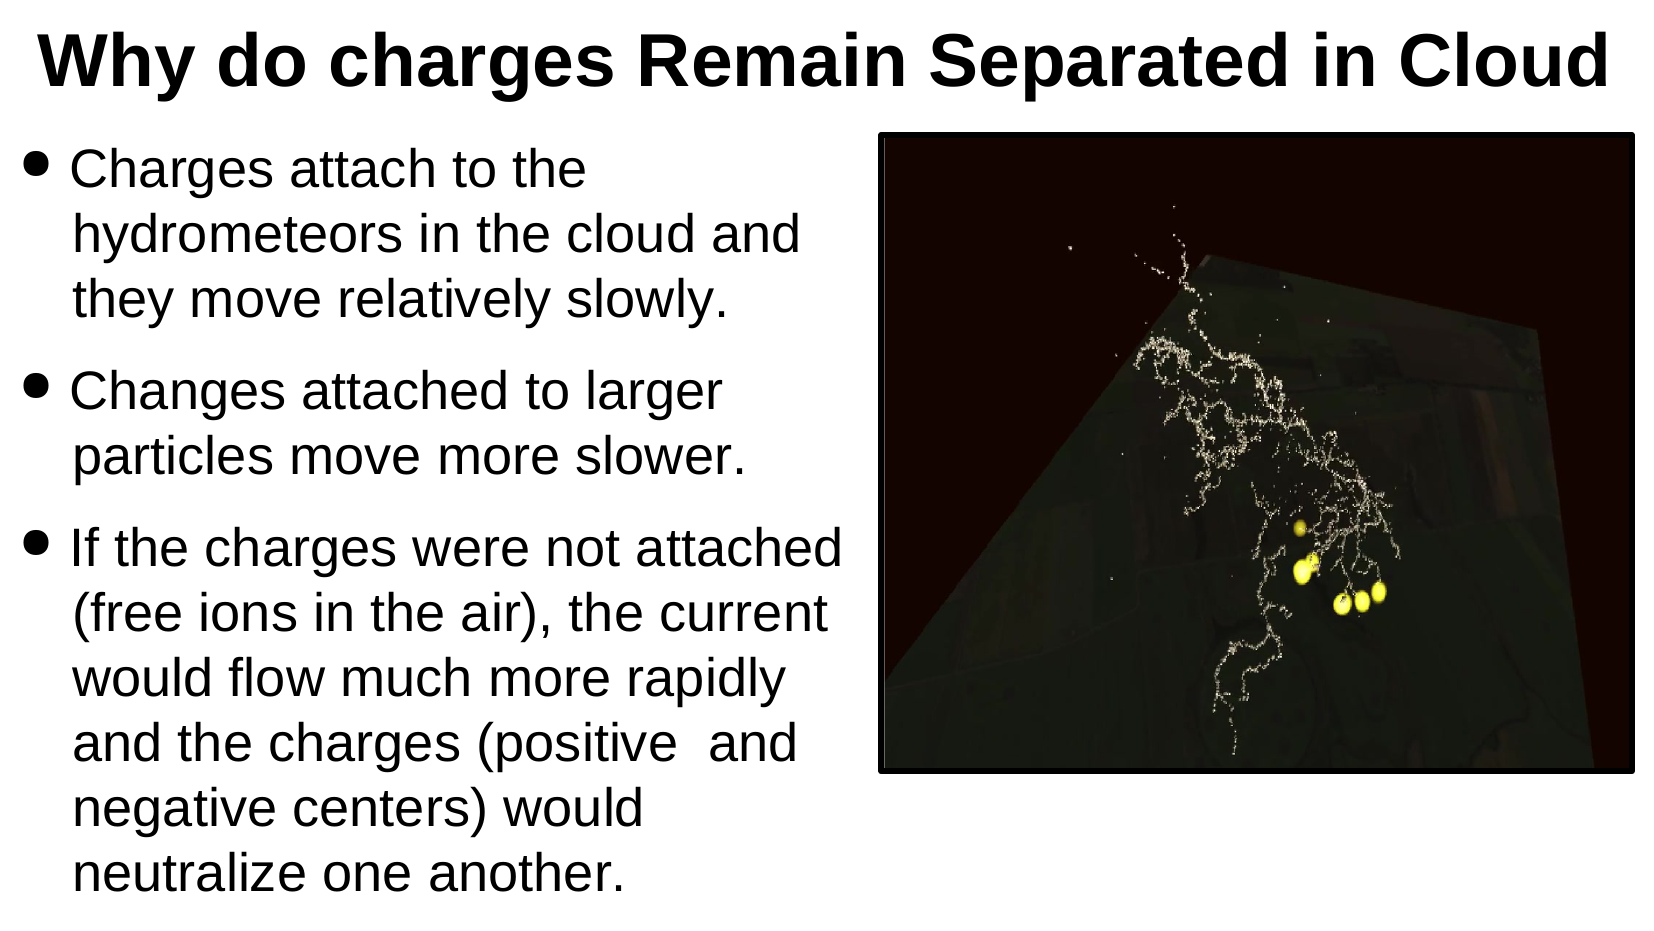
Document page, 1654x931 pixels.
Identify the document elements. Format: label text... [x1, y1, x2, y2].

title Why do charges Remain Separated in Cloud [0, 5, 1654, 107]
text_box Charges attach to the hydrometeors in the cloud and they move relatively slowly. Changes attached to larger particles move more slower. If the charges were not attached (free ions in the air), the current would flow much more rapidly and the charges (positive and negative centers) would neutralize one another. [4, 126, 869, 910]
picture [884, 137, 1629, 769]
